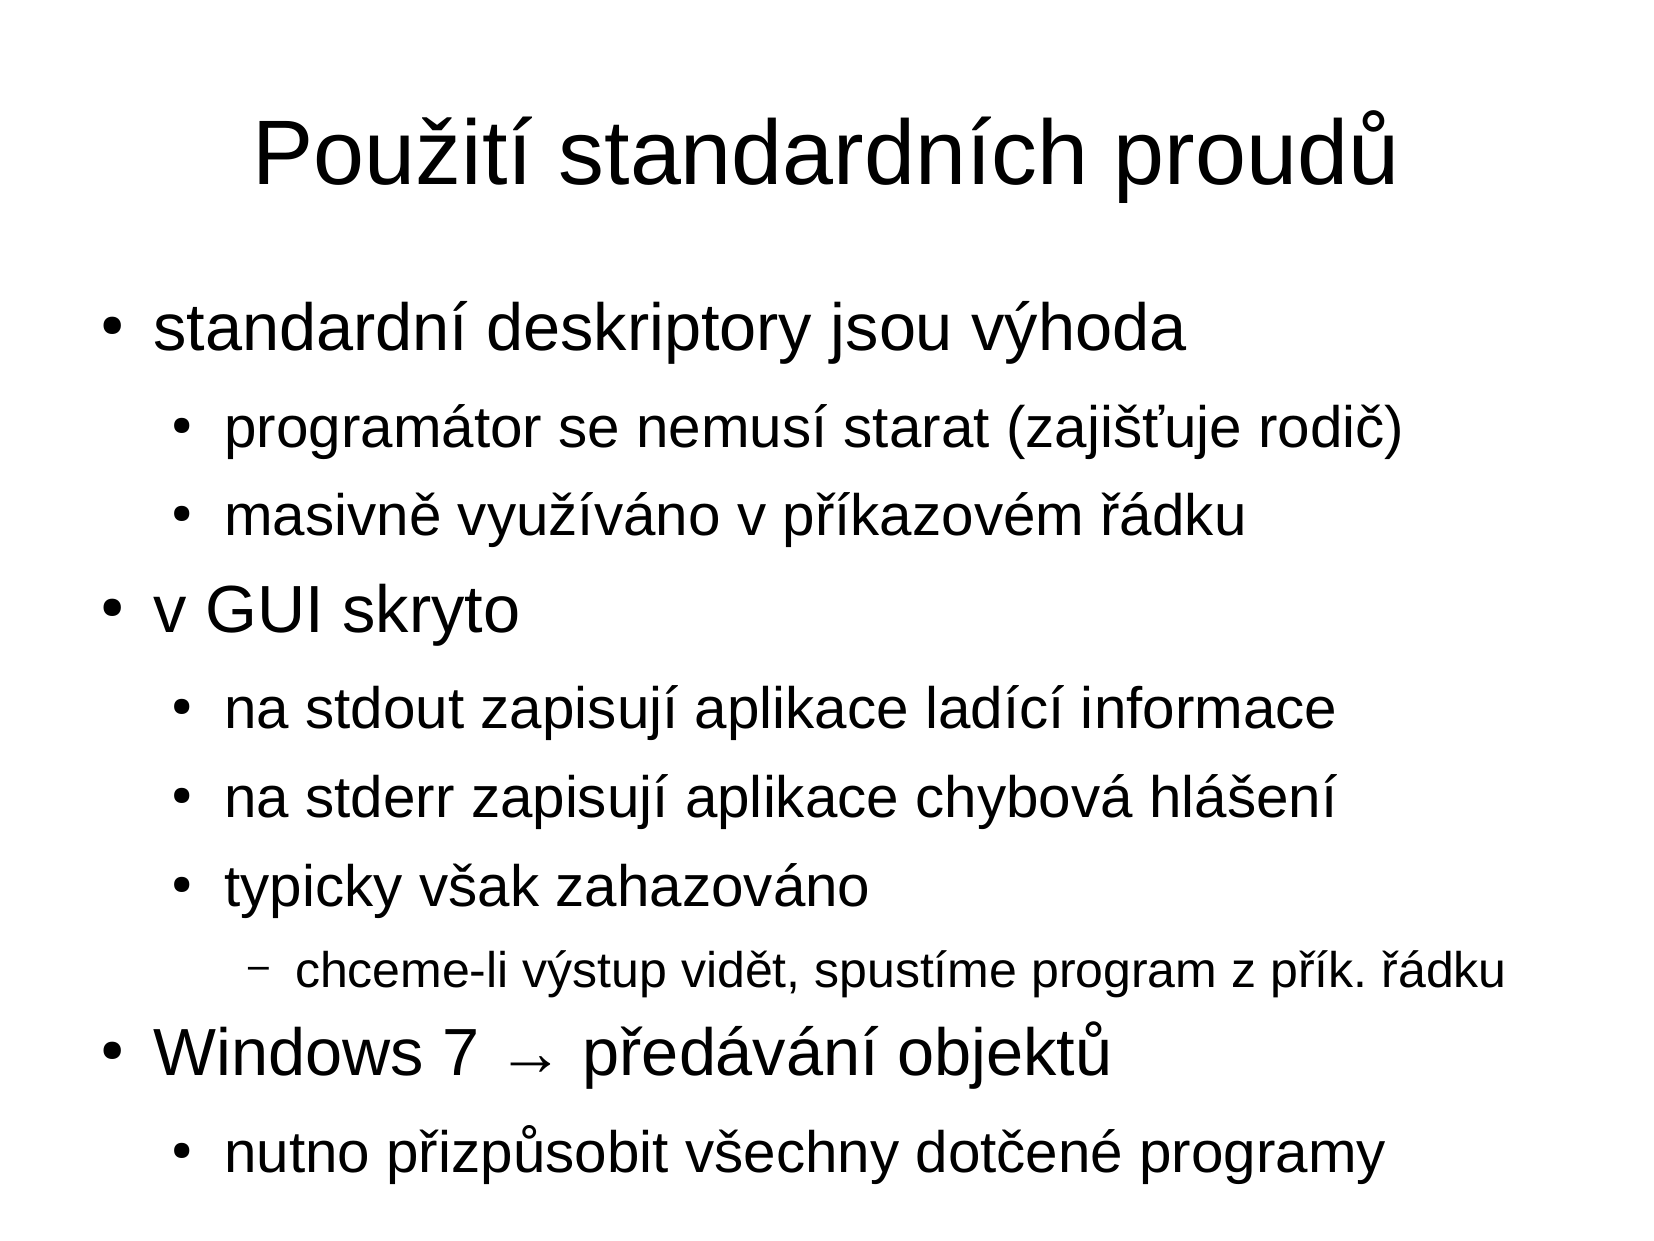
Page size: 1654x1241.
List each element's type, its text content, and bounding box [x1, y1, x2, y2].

title Použití standardních proudů [82, 56, 1571, 250]
list standardní deskriptory jsou výhoda programátor se nemusí starat (zajišťuje rodič) masivně využíváno v příkazovém řádku v GUI skryto na stdout zapisují aplikace ladící informace na stderr zapisují aplikace chybová hlášení typicky však zahazováno chceme-li výstup vidět, spustíme program z přík. řádku Windows 7 → předávání objektů nutno přizpůsobit všechny dotčené programy [82, 290, 1571, 1184]
